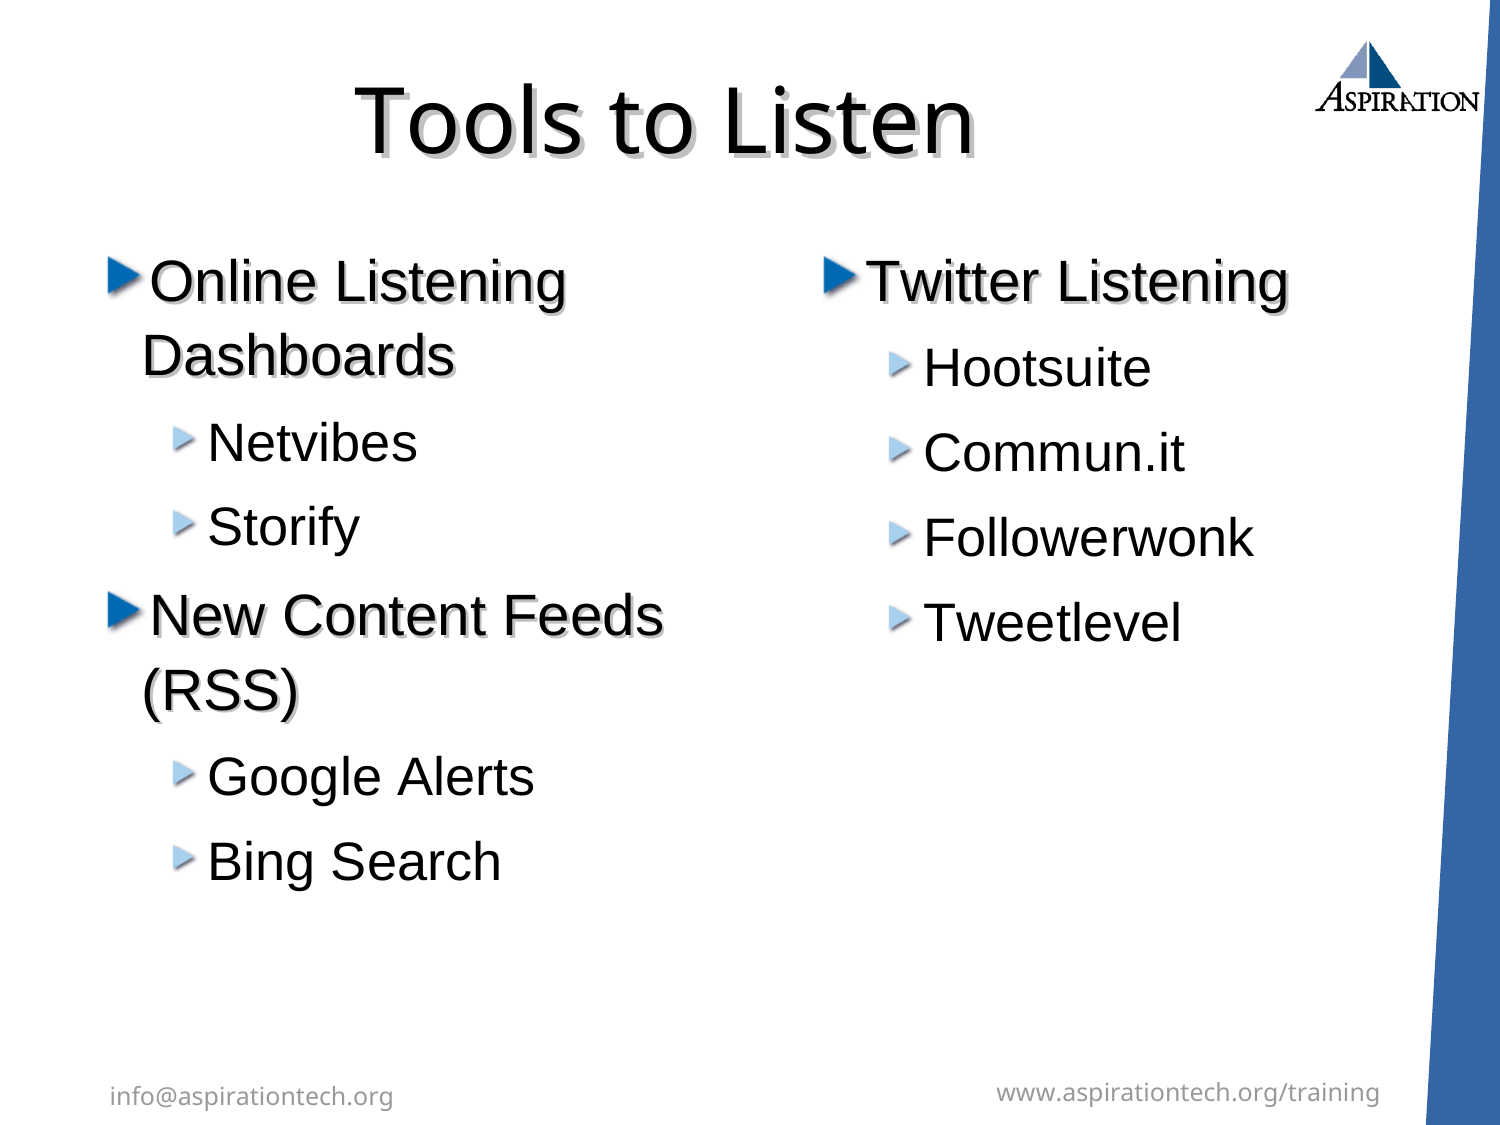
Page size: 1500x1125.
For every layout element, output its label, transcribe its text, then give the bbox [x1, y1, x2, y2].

list Twitter Listening Hootsuite Commun.it Followerwonk Tweetlevel [765, 238, 1448, 892]
title Tools to Listen [49, 19, 1284, 206]
list Online Listening Dashboards Netvibes Storify New Content Feeds (RSS) Google Alerts Bing Search [49, 238, 732, 892]
picture [1315, 41, 1480, 120]
